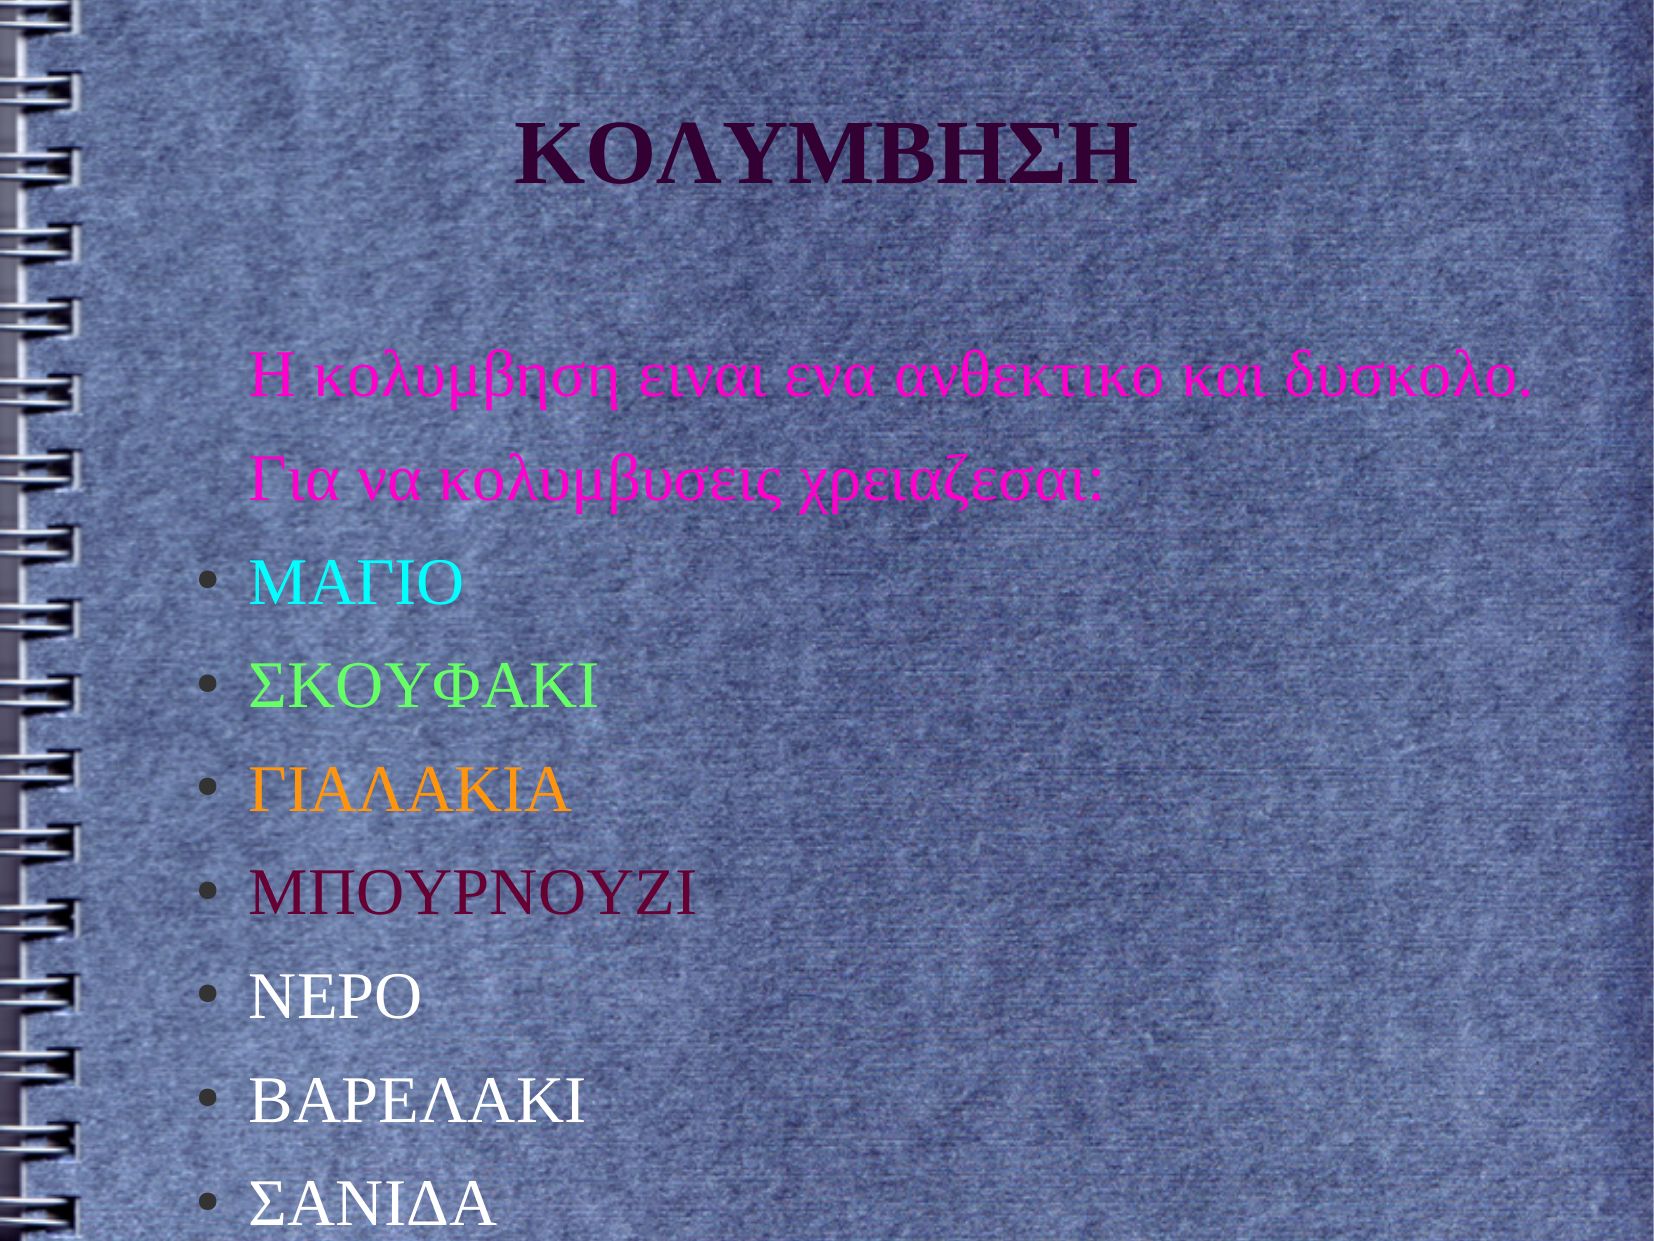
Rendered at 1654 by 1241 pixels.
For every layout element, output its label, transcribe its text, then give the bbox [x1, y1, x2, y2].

title ΚΟΛΥΜΒΗΣΗ [82, 49, 1571, 257]
list Η κολυμβηση ειναι ενα ανθεκτικο και δυσκολο. Για να κολυμβυσεις χρειαζεσαι: ΜΑΓΙΟ ΣΚΟΥΦΑΚΙ ΓΙΑΛΑΚΙΑ ΜΠΟΥΡΝΟΥΖΙ ΝΕΡΟ ΒΑΡΕΛΑΚΙ ΣΑΝΙΔΑ [178, 337, 1560, 1241]
picture [0, 0, 1654, 1241]
